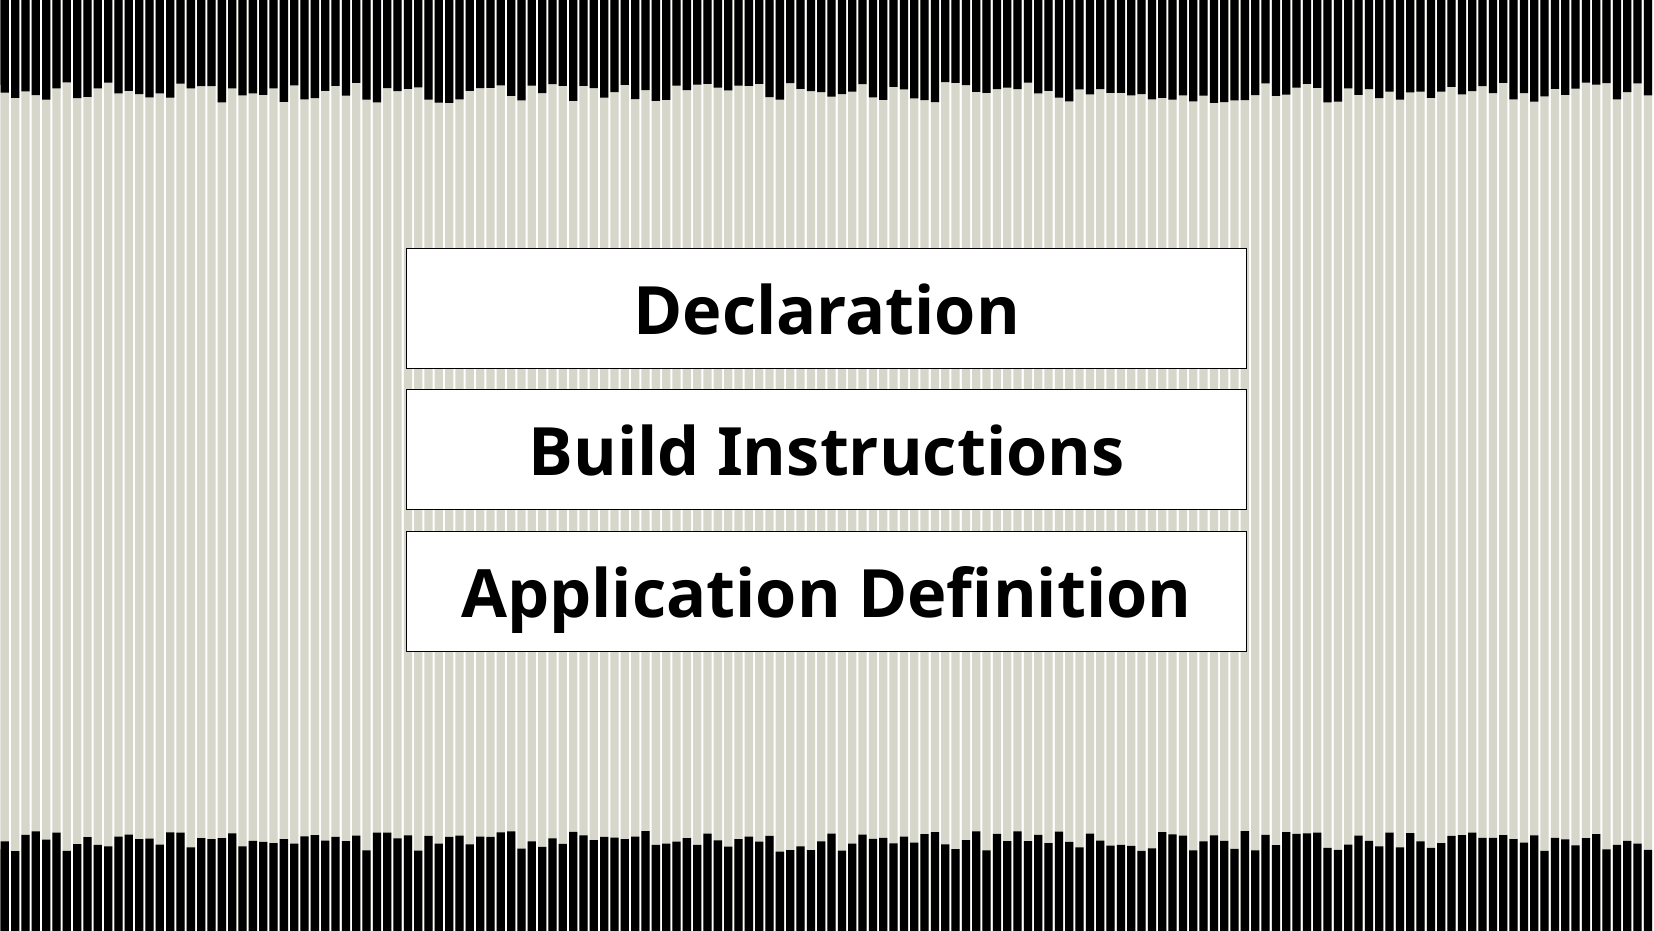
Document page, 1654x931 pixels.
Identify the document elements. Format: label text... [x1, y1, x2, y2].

text_box Application Definition [406, 531, 1247, 652]
text_box Declaration [406, 248, 1247, 369]
text_box Build Instructions [406, 389, 1247, 510]
